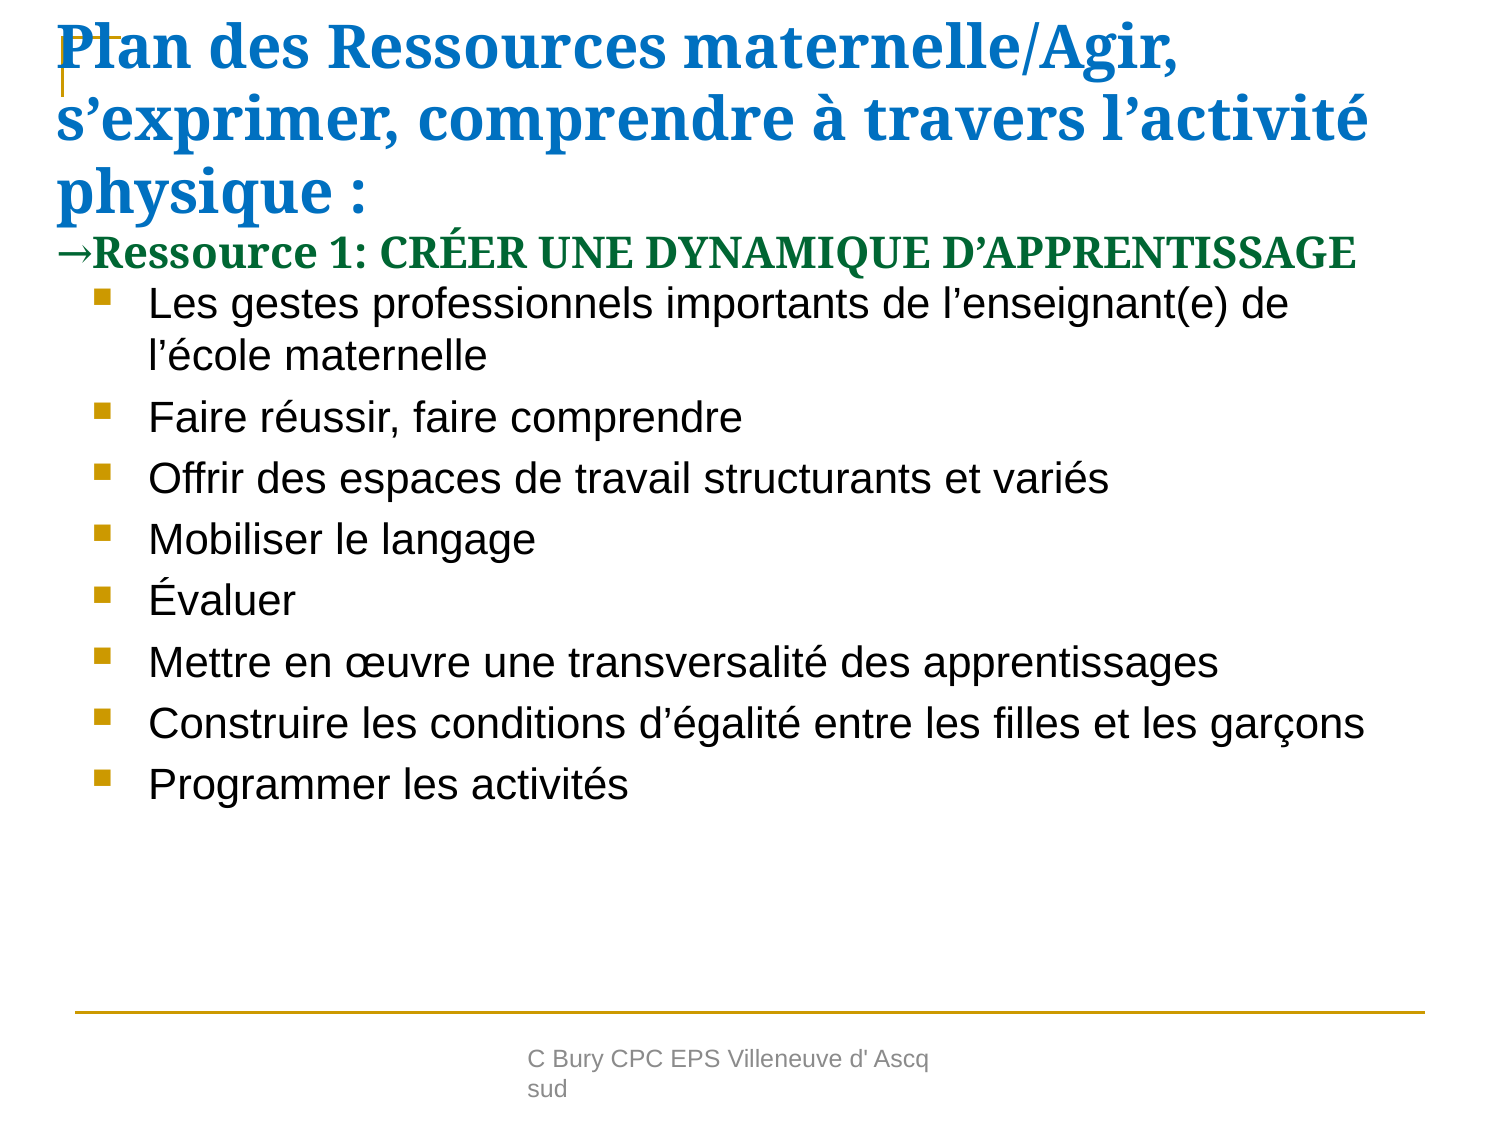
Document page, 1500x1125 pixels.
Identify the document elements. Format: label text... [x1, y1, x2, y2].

footer C Bury CPC EPS Villeneuve d' Ascq sud [512, 1042, 988, 1103]
list Les gestes professionnels importants de l’enseignant(e) de l’école maternelle Faire réussir, faire comprendre Offrir des espaces de travail structurants et variés Mobiliser le langage Évaluer Mettre en œuvre une transversalité des apprentissages Construire les conditions d’égalité entre les filles et les garçons Programmer les activités [76, 267, 1427, 1081]
title Plan des Ressources maternelle/Agir, s’exprimer, comprendre à travers l’activité physique : →Ressource 1: CRÉER UNE DYNAMIQUE D’APPRENTISSAGE [41, 42, 1425, 338]
